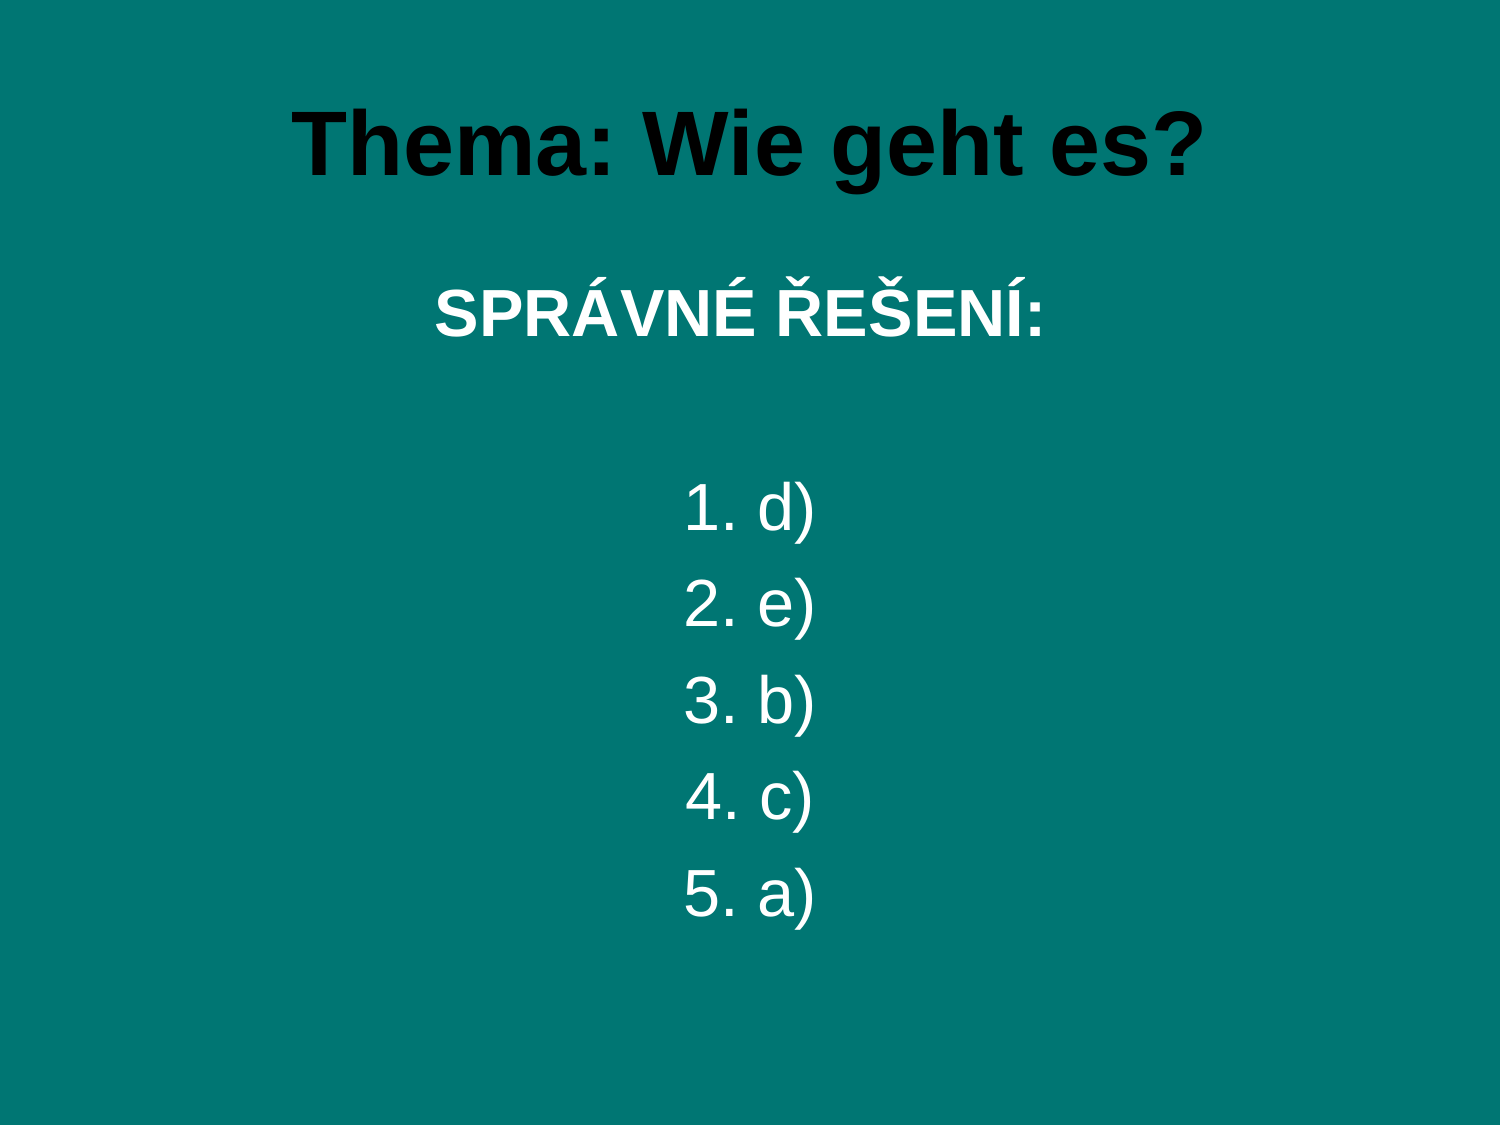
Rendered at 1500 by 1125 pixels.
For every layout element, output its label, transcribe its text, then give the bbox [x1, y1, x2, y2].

title Thema: Wie geht es? [75, 45, 1426, 233]
list SPRÁVNÉ ŘEŠENÍ: 1. d) 2. e) 3. b) 4. c) 5. a) [75, 262, 1426, 1034]
